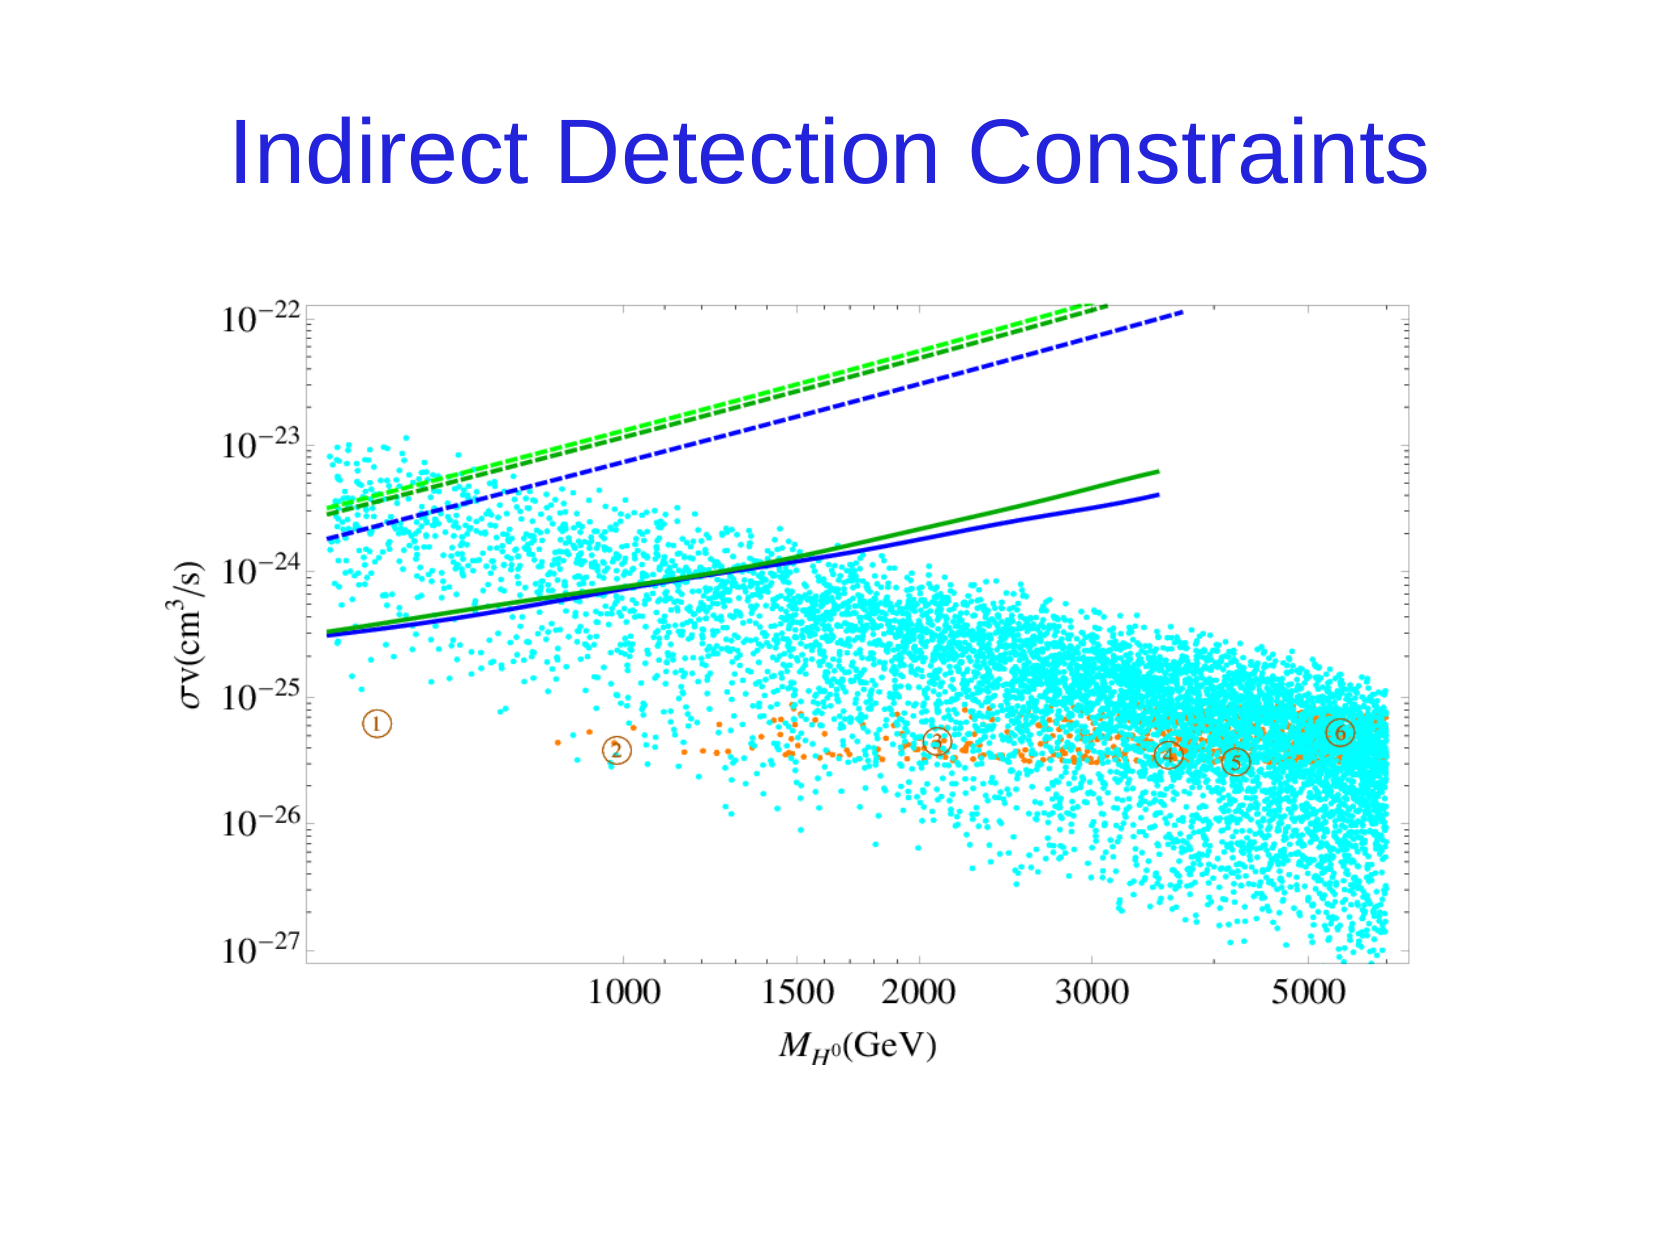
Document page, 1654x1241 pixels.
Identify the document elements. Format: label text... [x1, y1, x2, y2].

title Indirect Detection Constraints [86, 47, 1576, 256]
picture [165, 276, 1454, 1066]
